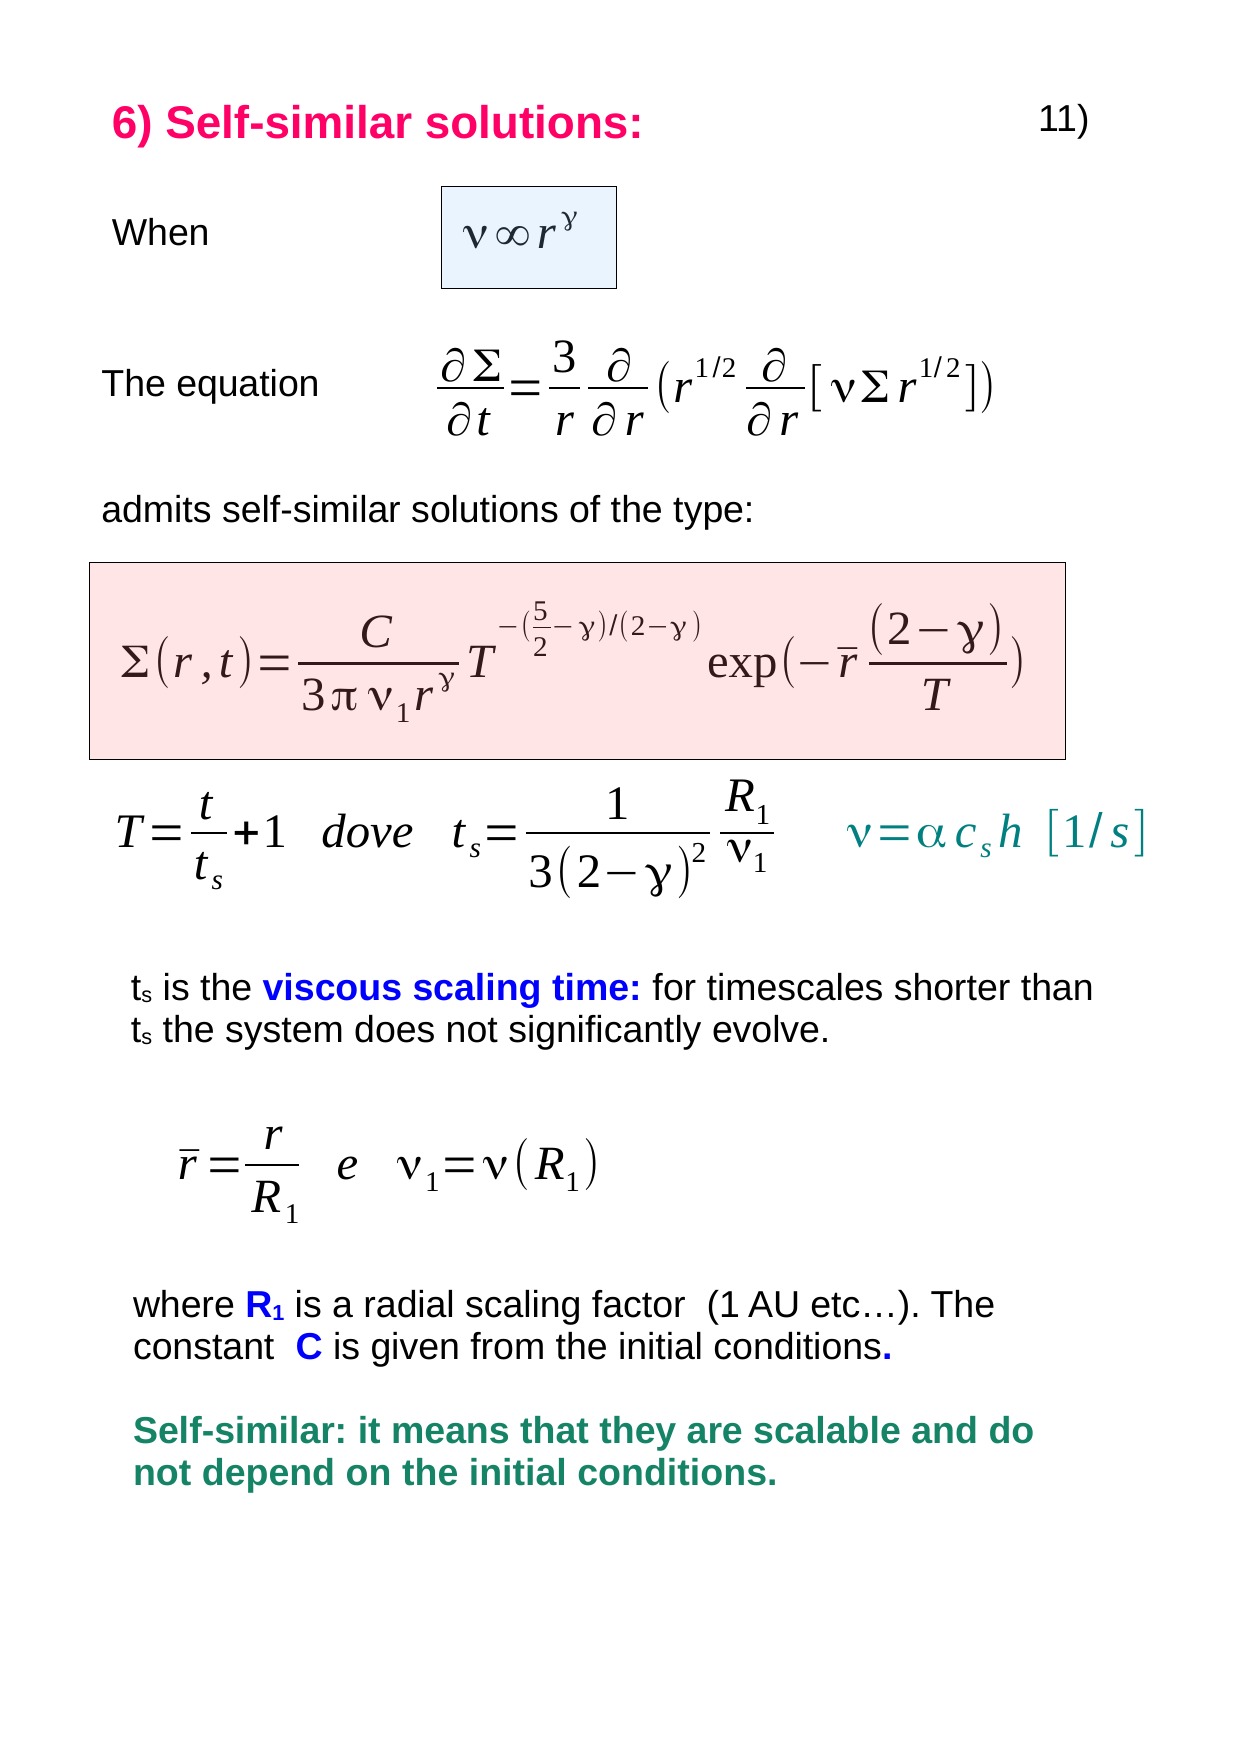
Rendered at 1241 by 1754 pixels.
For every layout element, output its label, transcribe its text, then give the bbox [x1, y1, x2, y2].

text_box [89, 562, 1066, 760]
chart [165, 1107, 611, 1229]
chart [101, 768, 1160, 901]
text_box [441, 186, 617, 289]
text_box When [97, 203, 397, 303]
text_box The equation admits self-similar solutions of the type: [86, 355, 1051, 539]
chart [421, 330, 1007, 445]
text_box 11) [1023, 89, 1164, 147]
text_box where R1 is a radial scaling factor (1 AU etc…). The constant C is given from the initial conditions. Self-similar: it means that they are scalable and do not depend on the initial conditions. [118, 1276, 1102, 1514]
text_box ts is the viscous scaling time: for timescales shorter than ts the system does not significantly evolve. [115, 958, 1126, 1083]
text_box 6) Self-similar solutions: [97, 89, 1083, 241]
